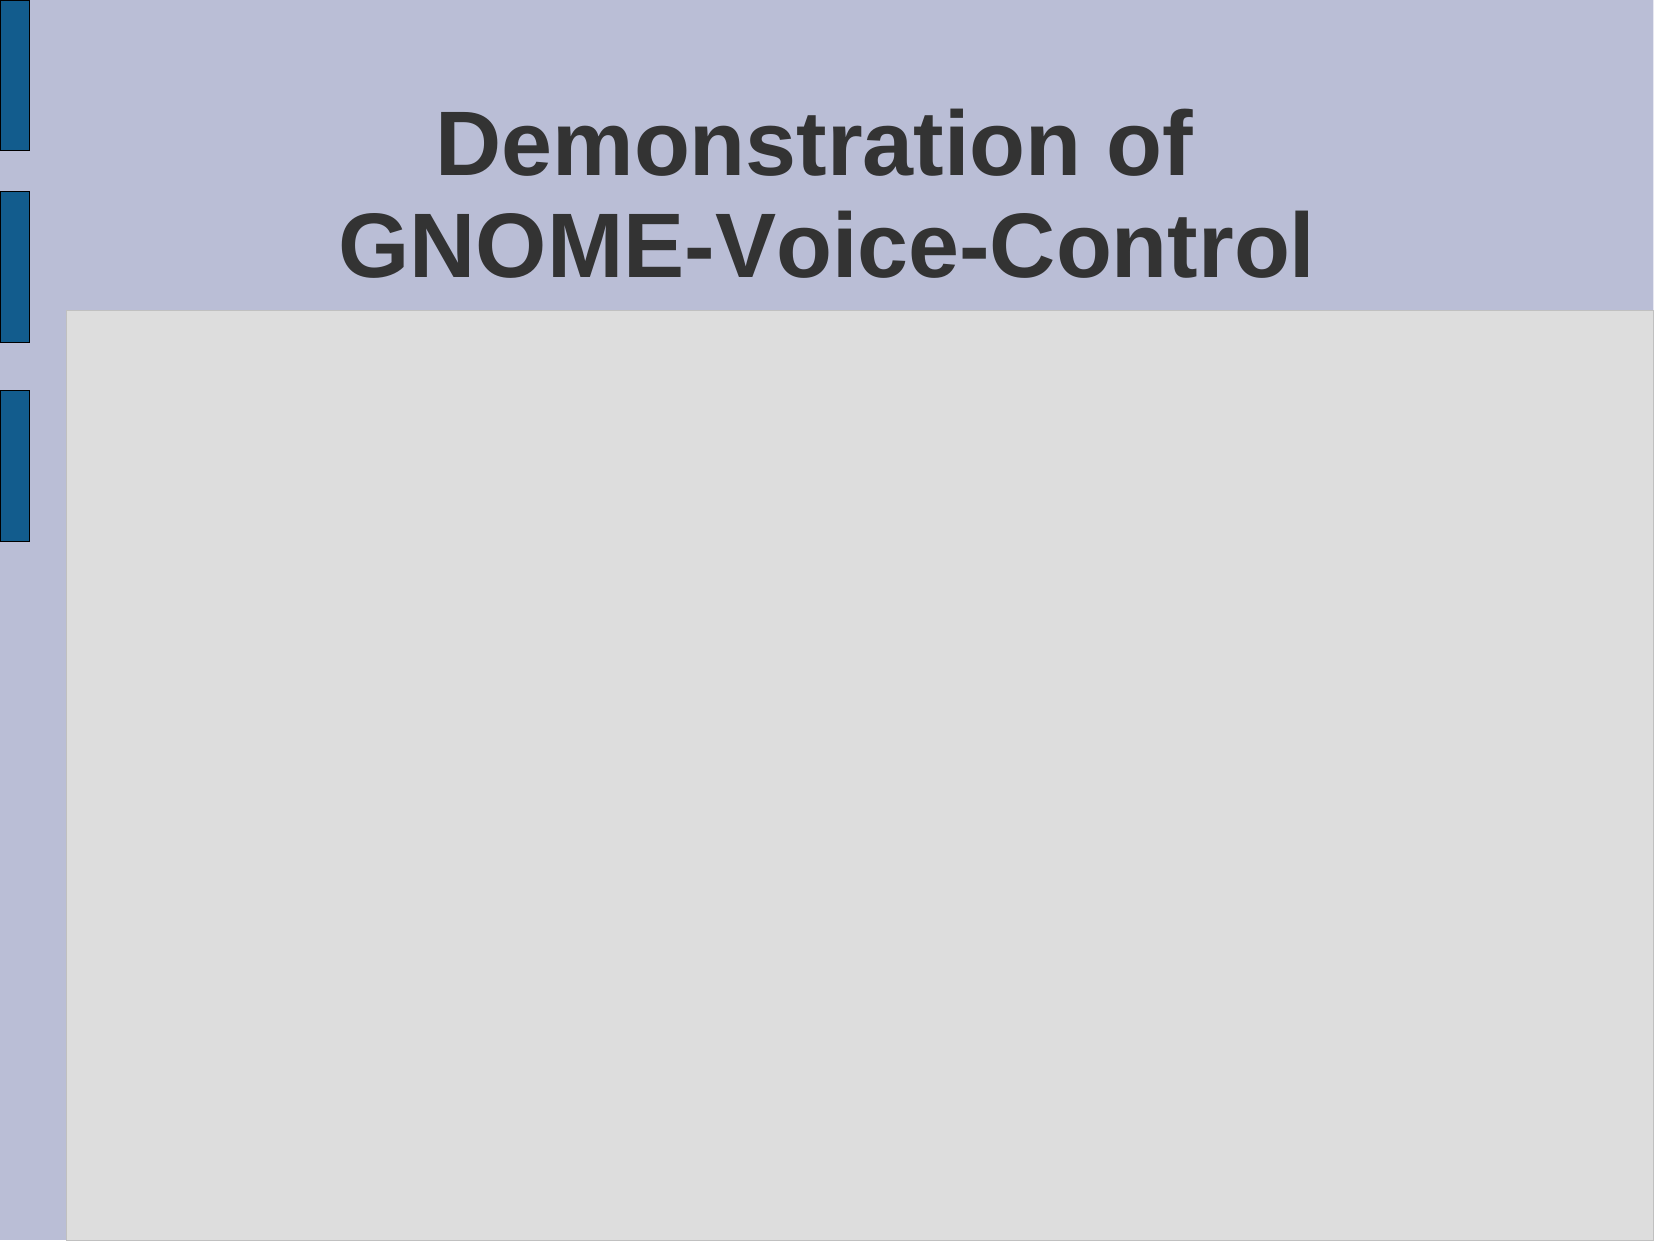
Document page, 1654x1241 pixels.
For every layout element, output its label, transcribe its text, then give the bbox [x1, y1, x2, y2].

title Demonstration of GNOME-Voice-Control [121, 91, 1534, 299]
